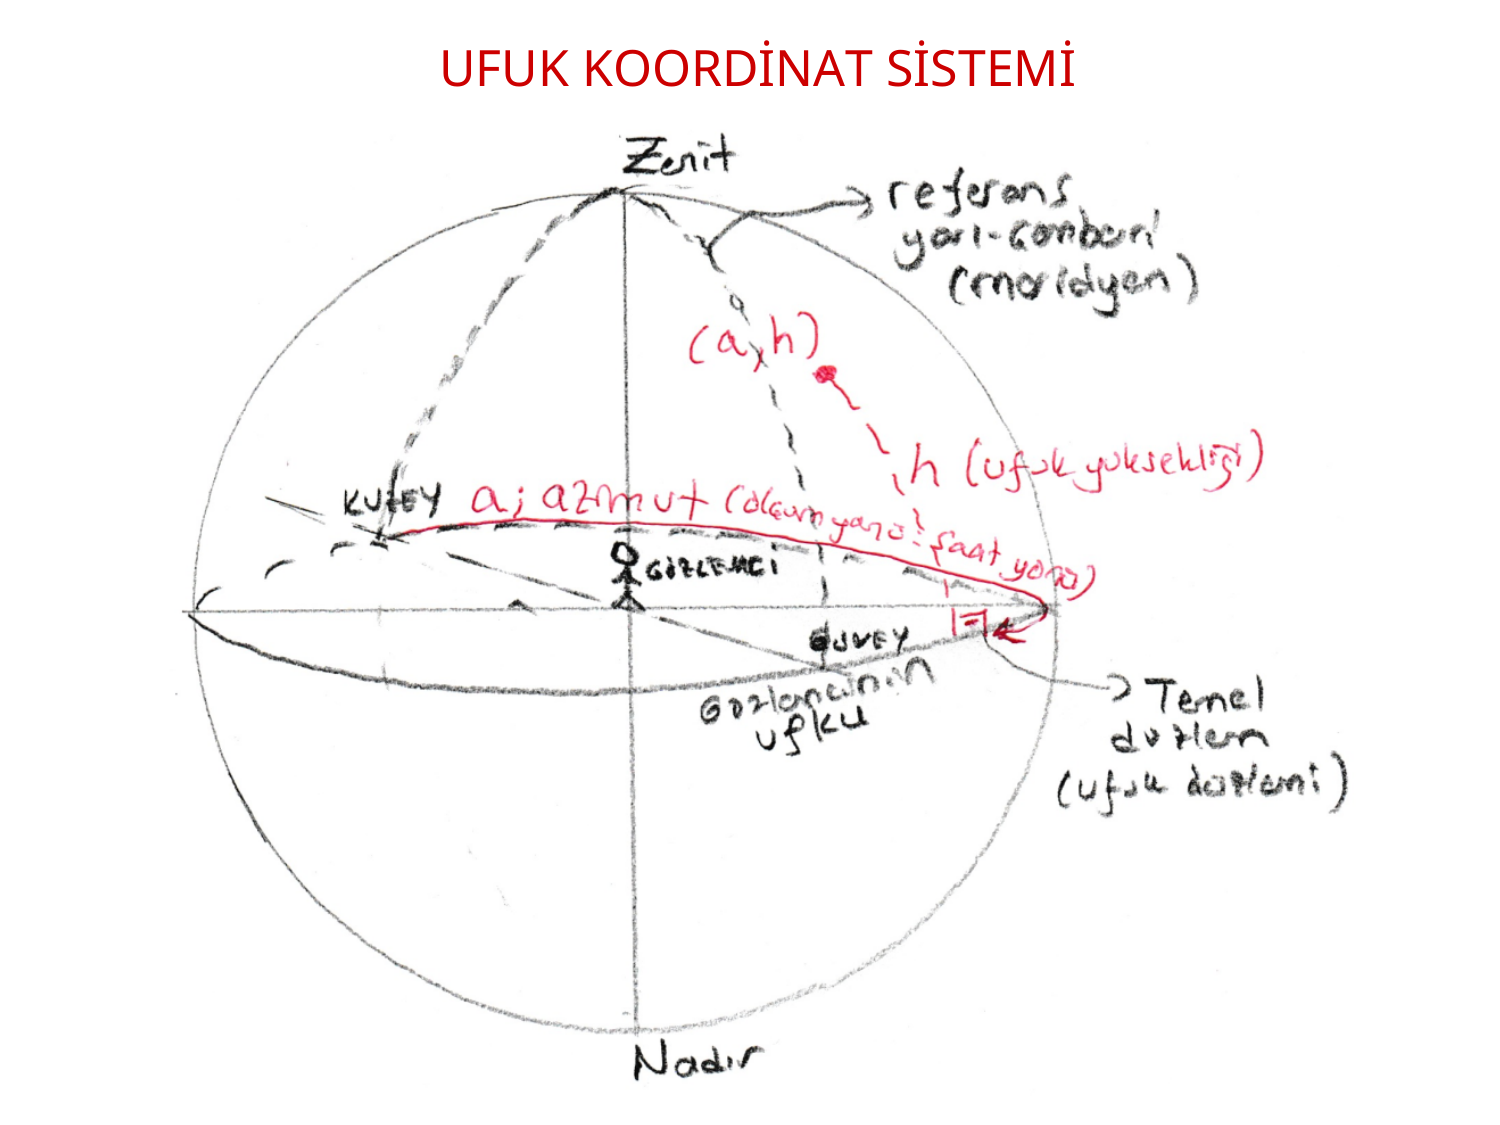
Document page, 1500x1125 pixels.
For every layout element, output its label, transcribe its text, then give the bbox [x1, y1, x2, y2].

picture [155, 113, 1363, 1111]
text_box UFUK KOORDİNAT SİSTEMİ [260, 29, 1256, 113]
